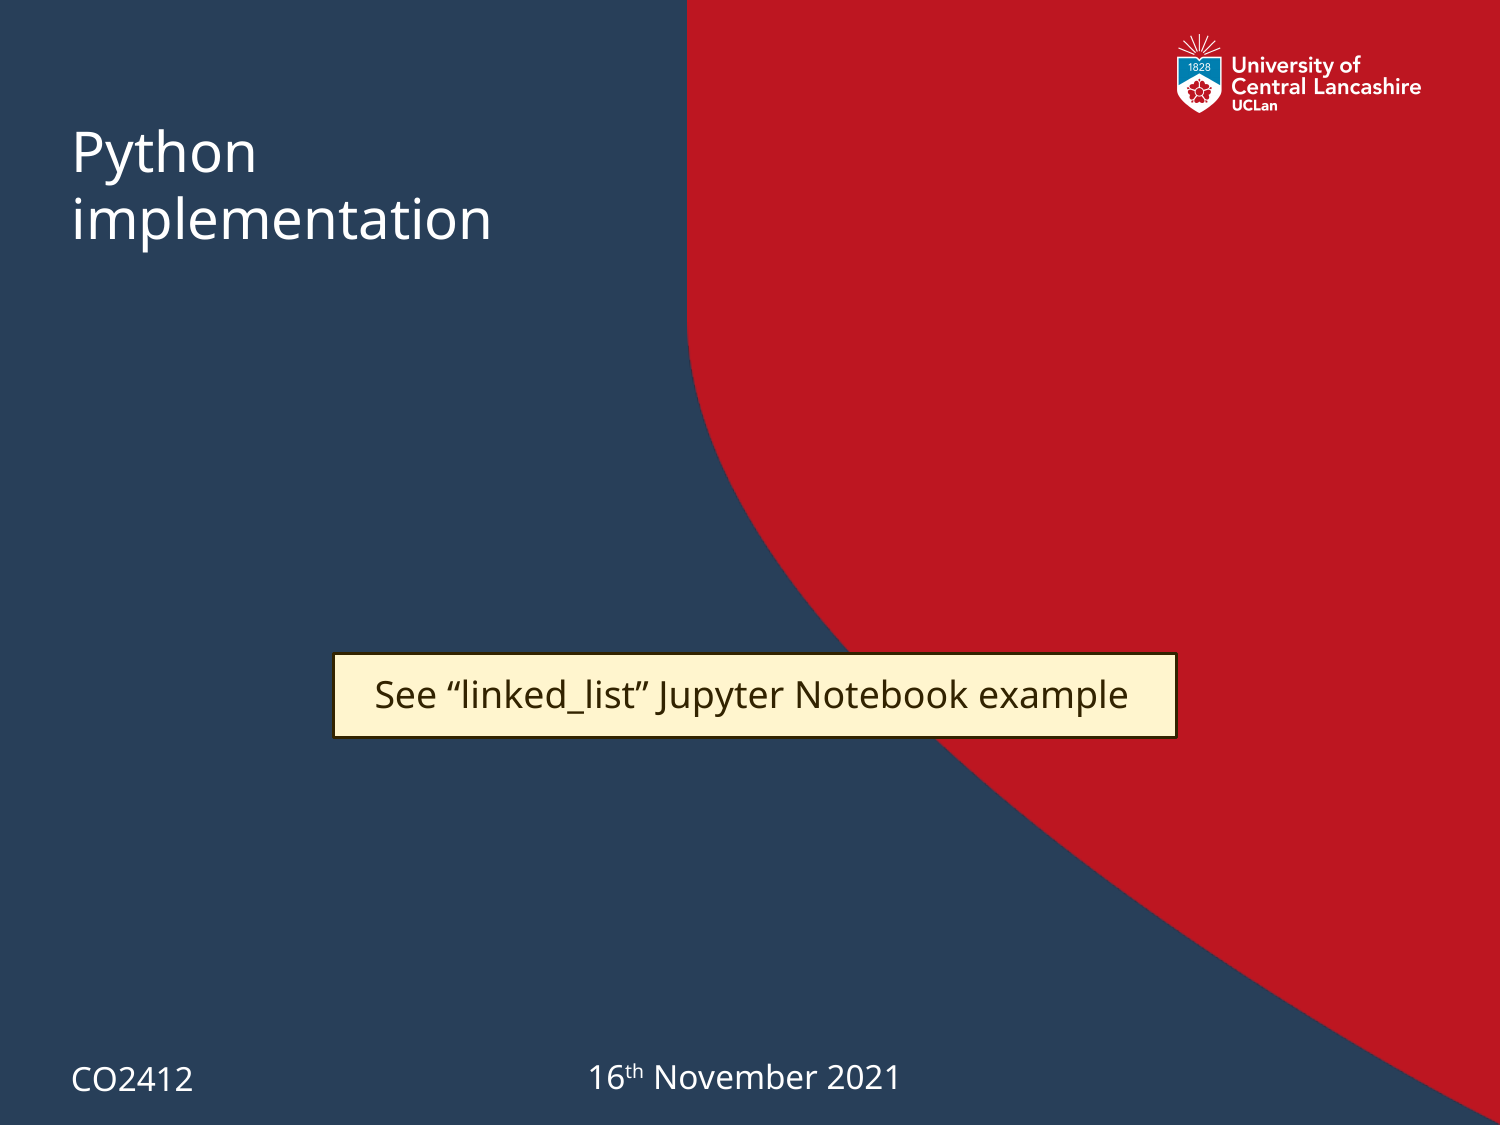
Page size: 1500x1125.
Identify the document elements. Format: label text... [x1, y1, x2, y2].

text_box Python implementation [56, 62, 1185, 305]
picture [687, 0, 1500, 1125]
text_box [333, 653, 1177, 738]
text_box See “linked_list” Jupyter Notebook example [330, 663, 1174, 724]
